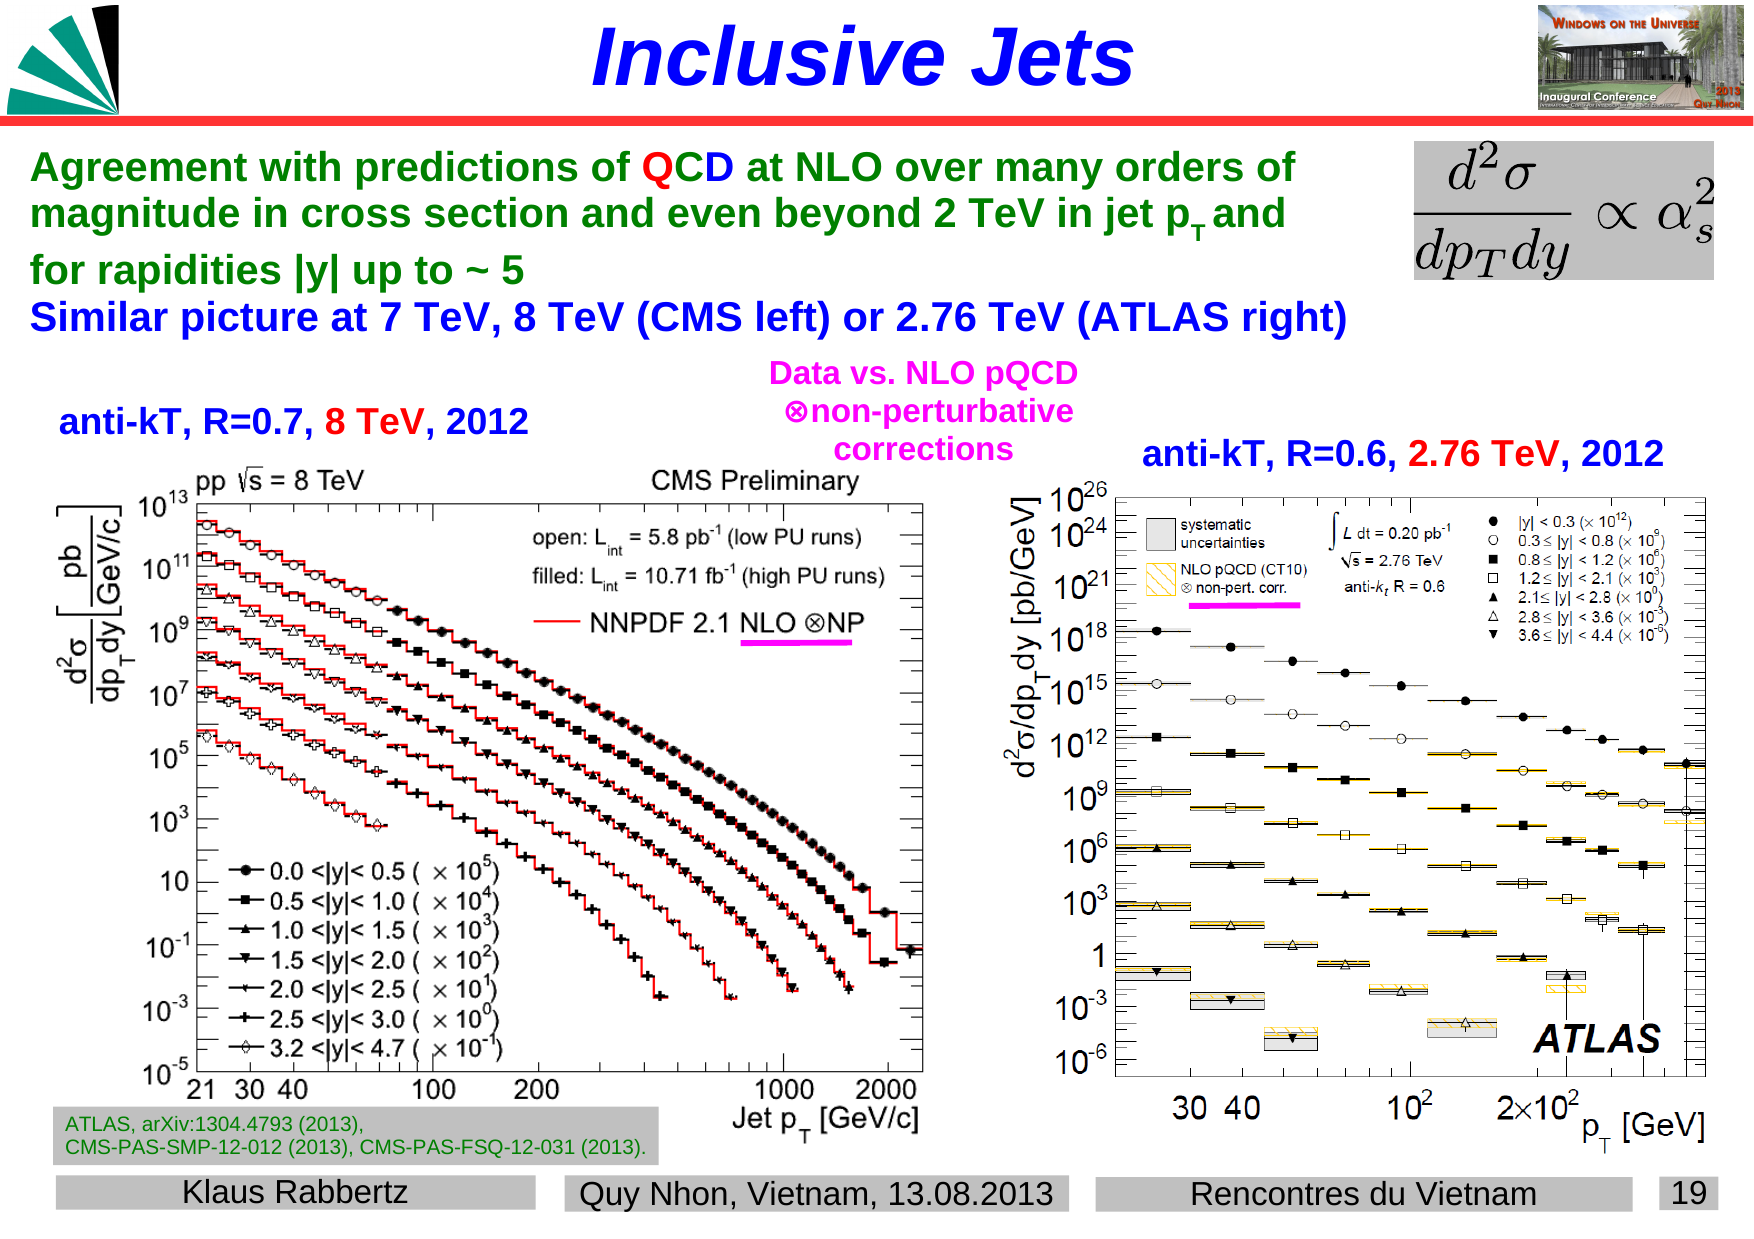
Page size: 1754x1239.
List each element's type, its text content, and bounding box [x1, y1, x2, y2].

picture [1413, 140, 1715, 281]
title Inclusive Jets [123, 0, 1606, 114]
text_box Data vs. NLO pQCD ⊗non-perturbative corrections [757, 349, 1091, 474]
text_box anti-kT, R=0.7, 8 TeV, 2012 [47, 394, 541, 449]
text_box ATLAS, arXiv:1304.4793 (2013), CMS-PAS-SMP-12-012 (2013), CMS-PAS-FSQ-12-031 (2013). [53, 1106, 659, 1166]
picture [55, 461, 940, 1148]
picture [7, 5, 119, 116]
text_box anti-kT, R=0.6, 2.76 TeV, 2012 [1130, 426, 1677, 478]
text_box Agreement with predictions of QCD at NLO over many orders of magnitude in cross section and even beyond 2 TeV in jet pT and for rapidities |y| up to ~ 5 Similar picture at 7 TeV, 8 TeV (CMS left) or 2.76 TeV (ATLAS right) [17, 137, 1370, 335]
picture [1606, 5, 1744, 110]
picture [999, 478, 1713, 1163]
